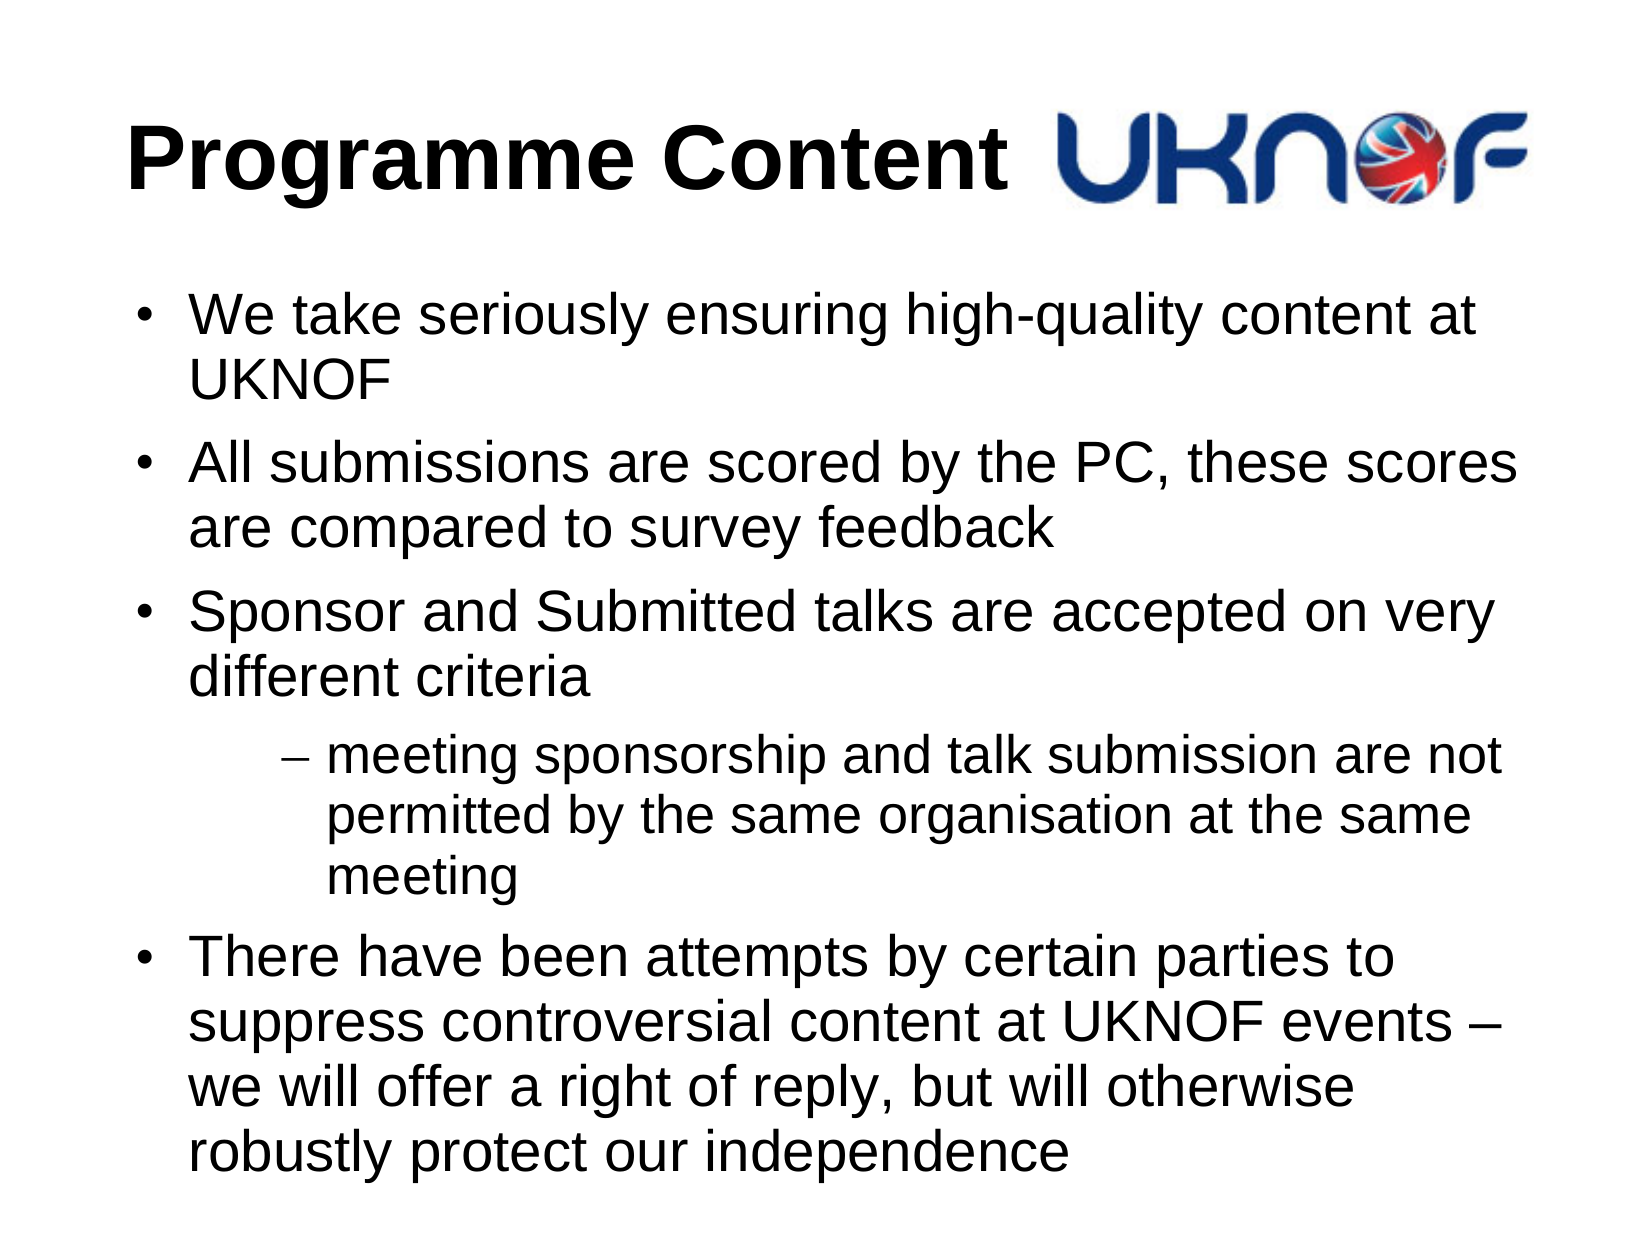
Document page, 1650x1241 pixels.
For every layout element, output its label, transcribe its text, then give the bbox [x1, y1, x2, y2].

list We take seriously ensuring high-quality content at UKNOF All submissions are scored by the PC, these scores are compared to survey feedback Sponsor and Submitted talks are accepted on very different criteria meeting sponsorship and talk submission are not permitted by the same organisation at the same meeting There have been attempts by certain parties to suppress controversial content at UKNOF events – we will offer a right of reply, but will otherwise robustly protect our independence [75, 281, 1576, 1185]
title Programme Content [123, 37, 1013, 279]
picture [1050, 93, 1536, 225]
